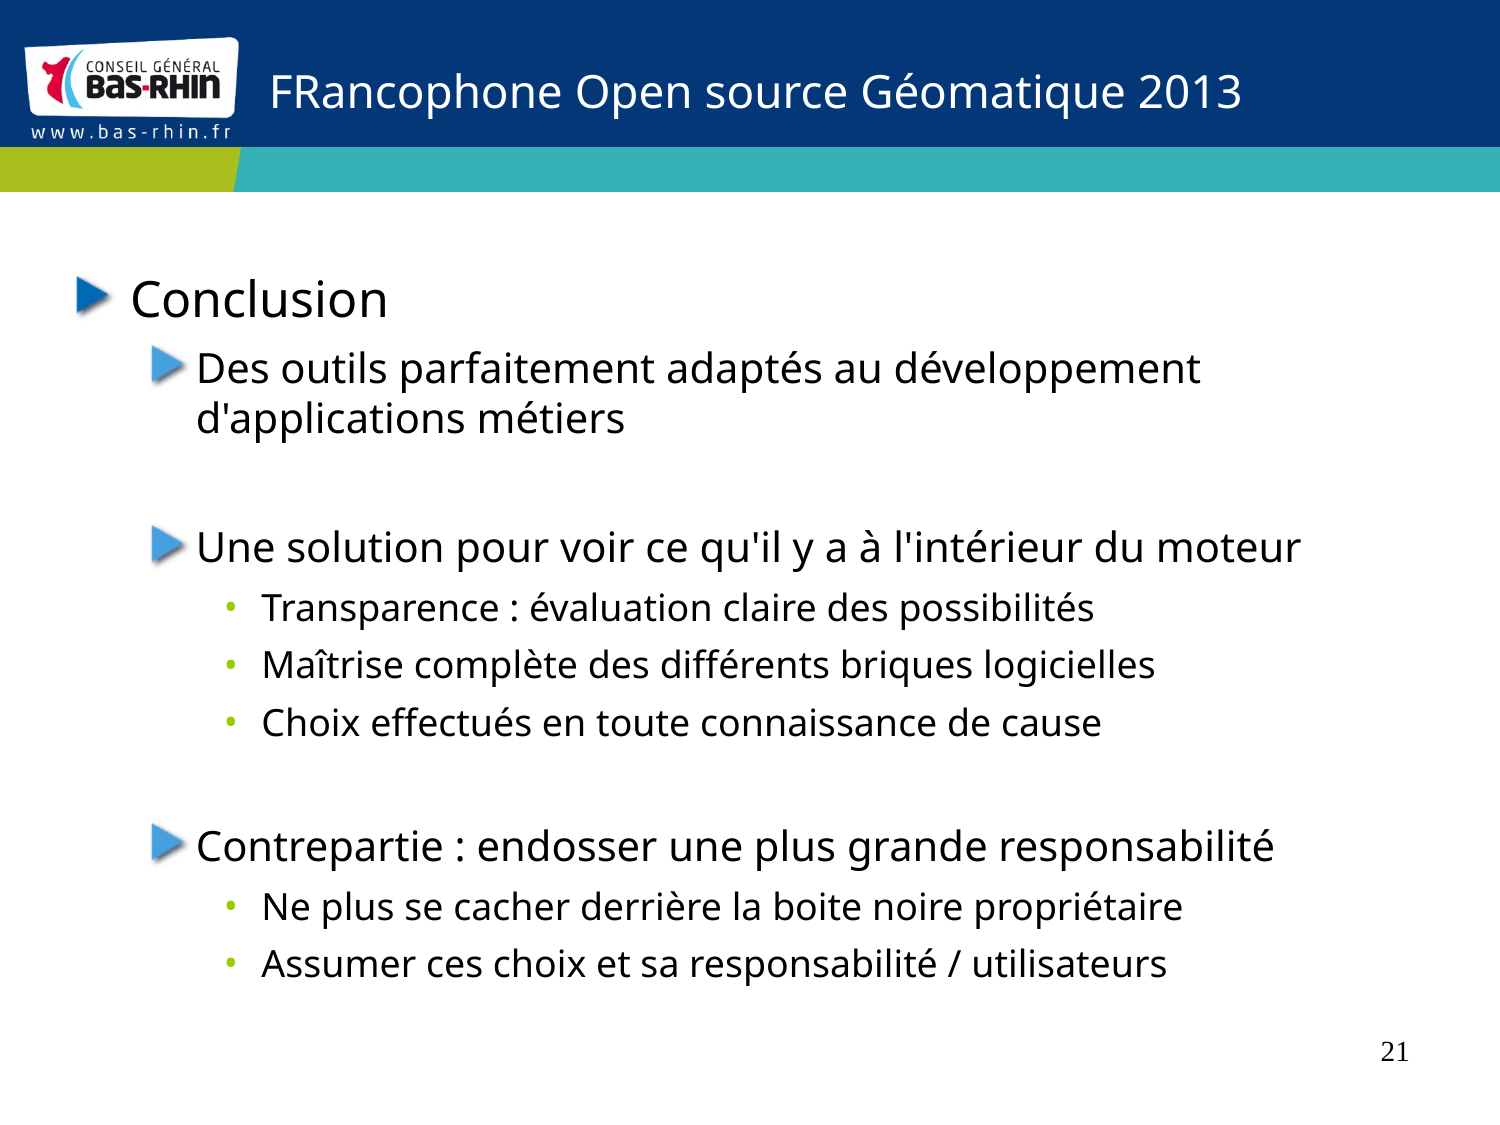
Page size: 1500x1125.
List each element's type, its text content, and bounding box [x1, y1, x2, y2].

list Conclusion Des outils parfaitement adaptés au développement d'applications métiers Une solution pour voir ce qu'il y a à l'intérieur du moteur Transparence : évaluation claire des possibilités Maîtrise complète des différents briques logicielles Choix effectués en toute connaissance de cause Contrepartie : endosser une plus grande responsabilité Ne plus se cacher derrière la boite noire propriétaire Assumer ces choix et sa responsabilité / utilisateurs [59, 259, 1410, 1099]
picture [0, 0, 1500, 192]
title FRancophone Open source Géomatique 2013 [253, 30, 1471, 149]
